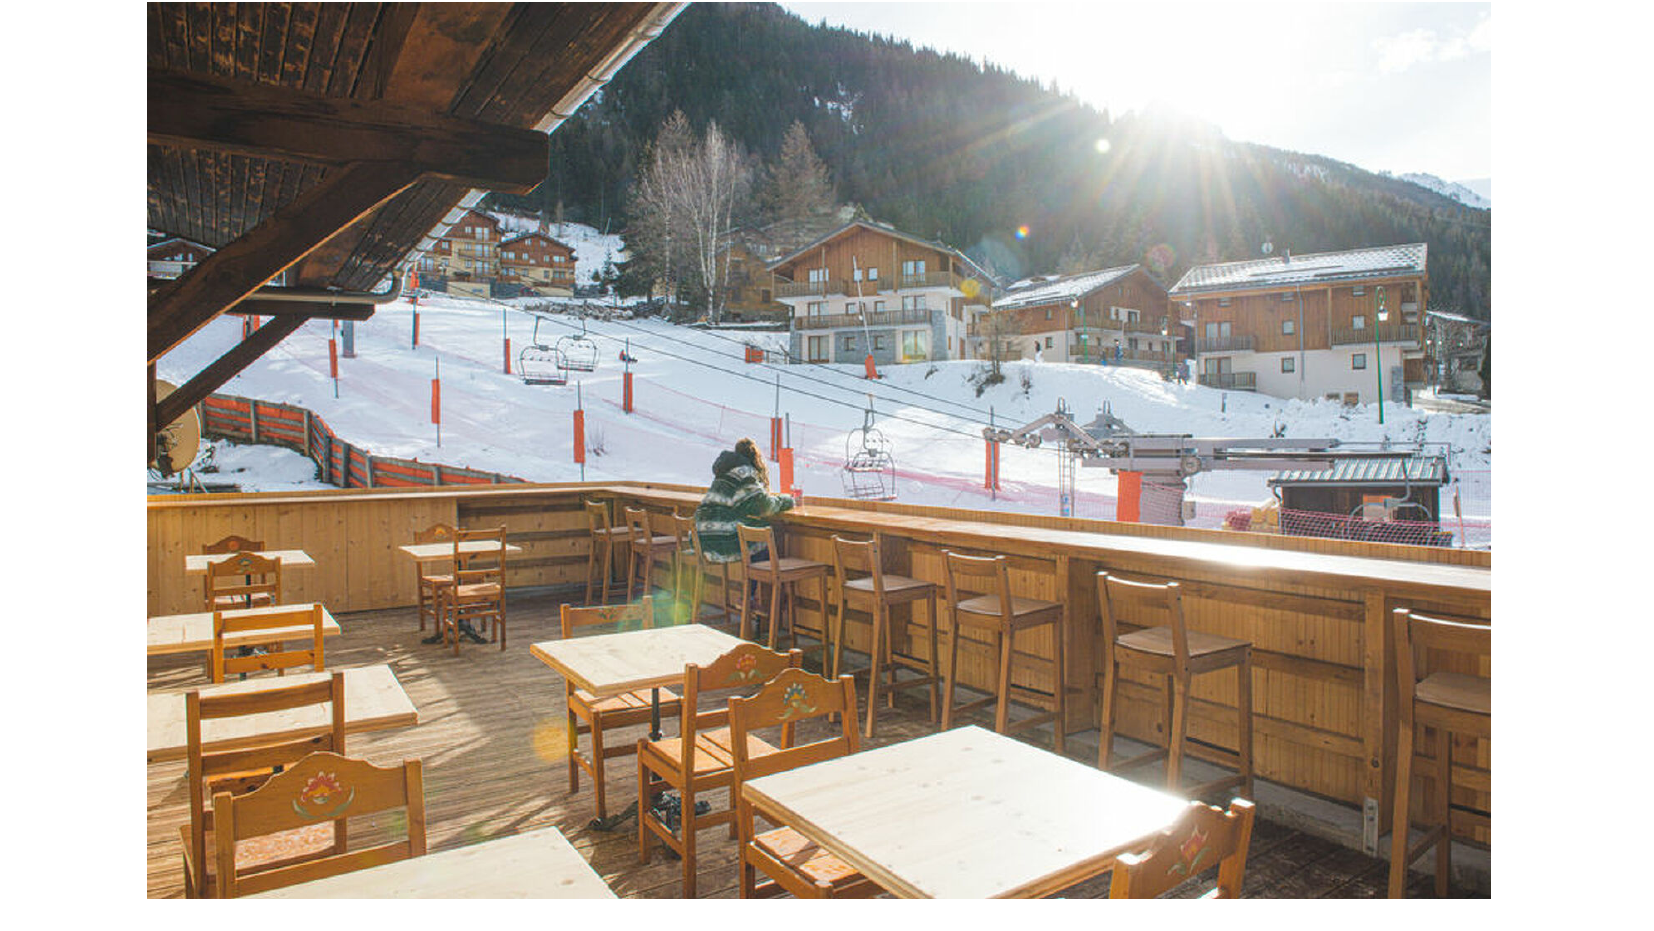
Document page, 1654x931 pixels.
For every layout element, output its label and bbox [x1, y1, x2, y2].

picture [147, 2, 1491, 899]
